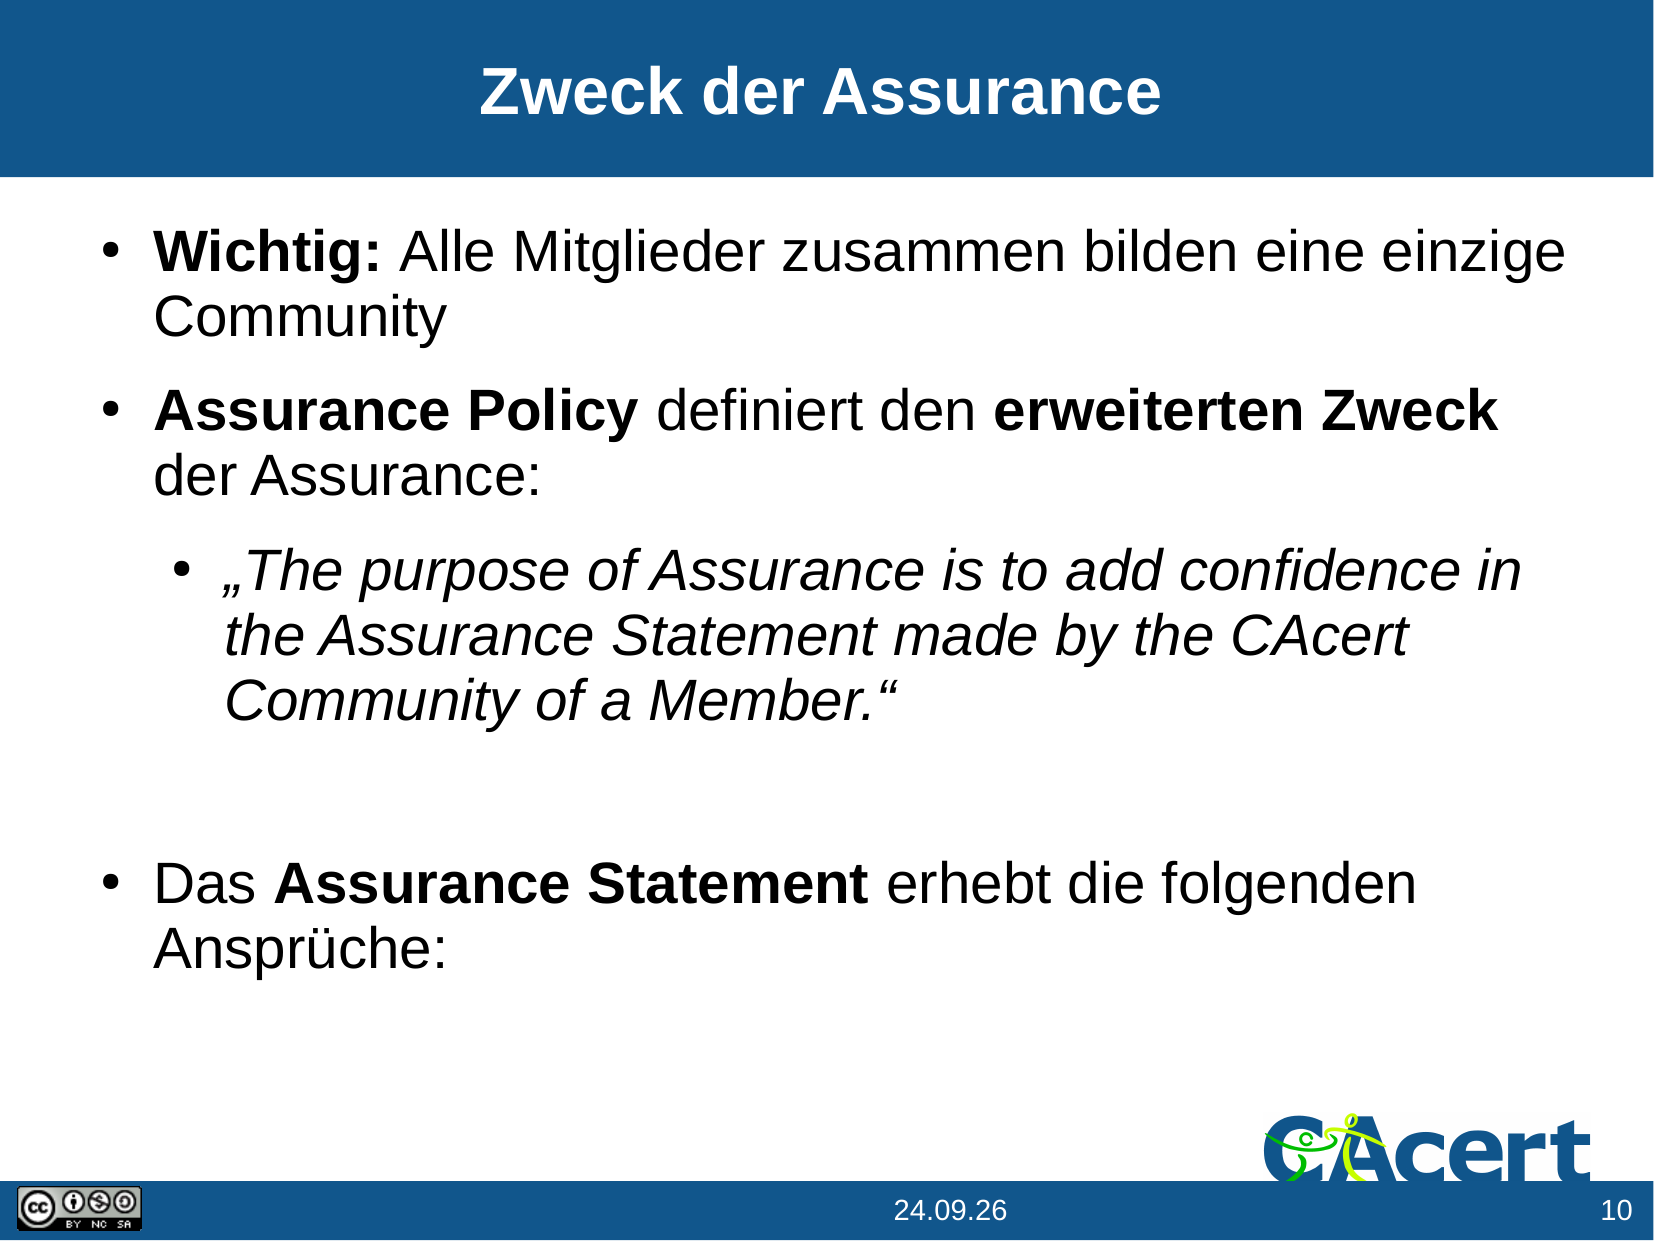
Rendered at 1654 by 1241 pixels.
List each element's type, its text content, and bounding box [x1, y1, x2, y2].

picture [17, 1186, 142, 1231]
picture [1263, 1112, 1591, 1181]
list Wichtig: Alle Mitglieder zusammen bilden eine einzige Community Assurance Policy definiert den erweiterten Zweck der Assurance: „The purpose of Assurance is to add confidence in the Assurance Statement made by the CAcert Community of a Member.“ Das Assurance Statement erhebt die folgenden Ansprüche: [82, 218, 1571, 1077]
title Zweck der Assurance [76, 17, 1565, 166]
